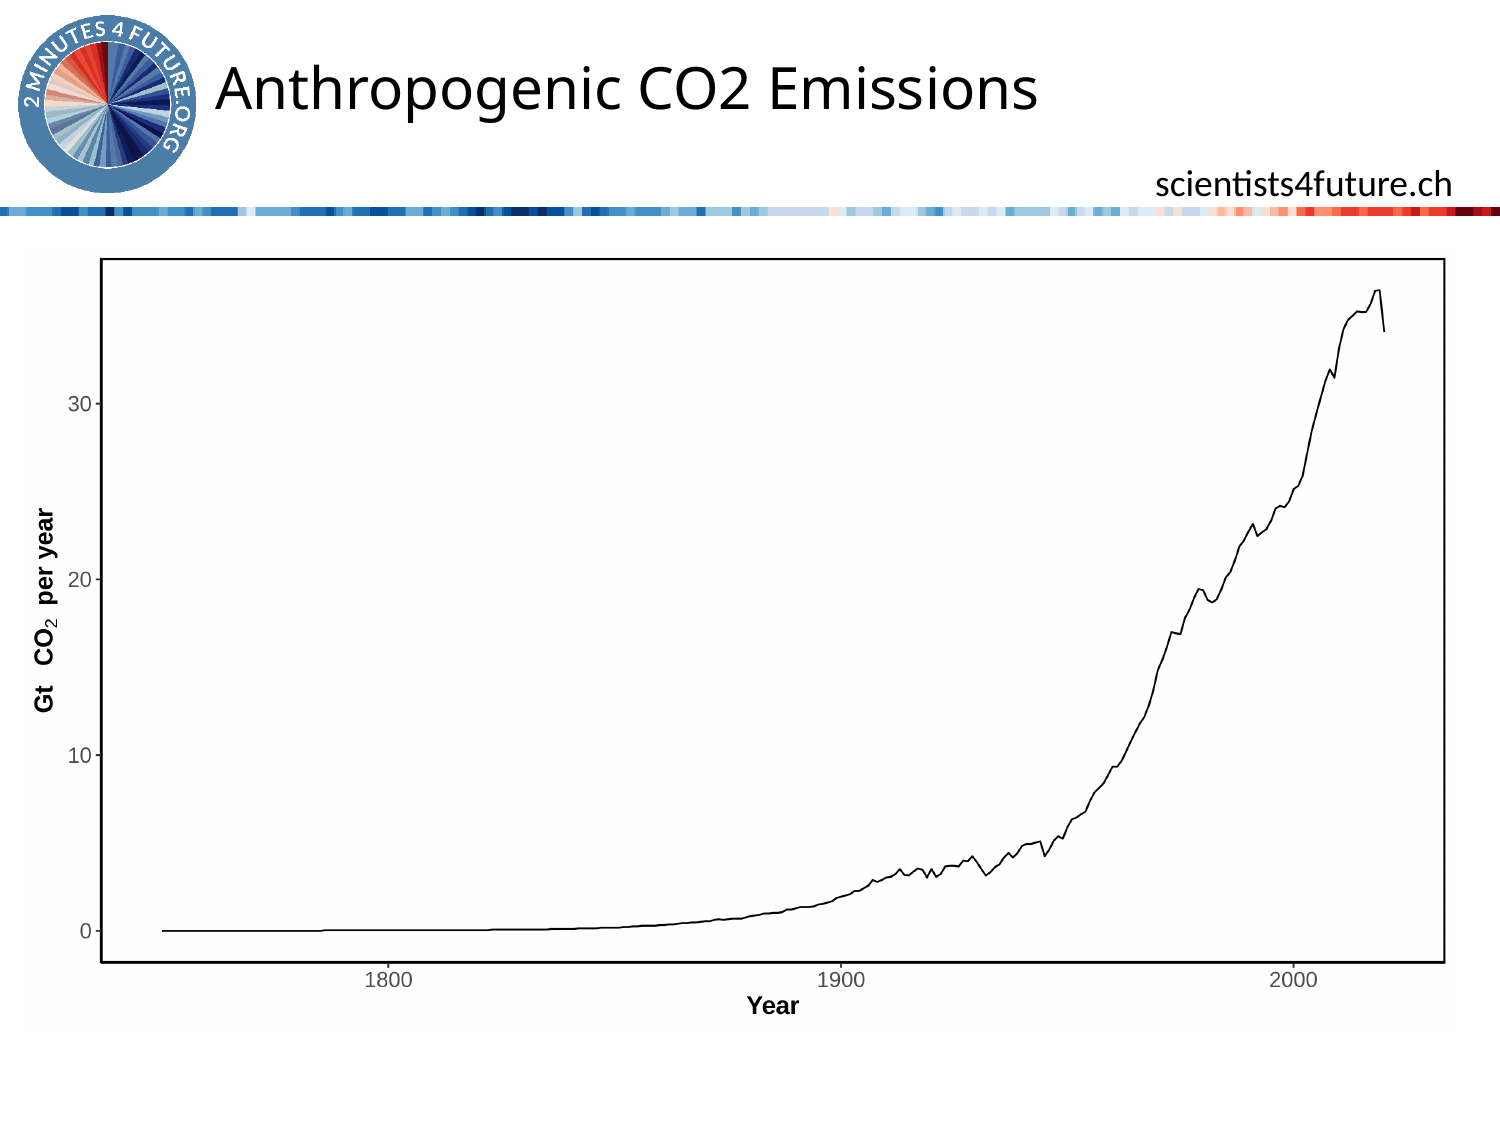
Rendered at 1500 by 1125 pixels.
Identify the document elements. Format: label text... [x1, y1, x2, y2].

picture [0, 207, 1500, 216]
picture [24, 248, 1455, 1029]
text_box Anthropogenic CO2 Emissions [200, 51, 1455, 157]
picture [18, 15, 196, 193]
